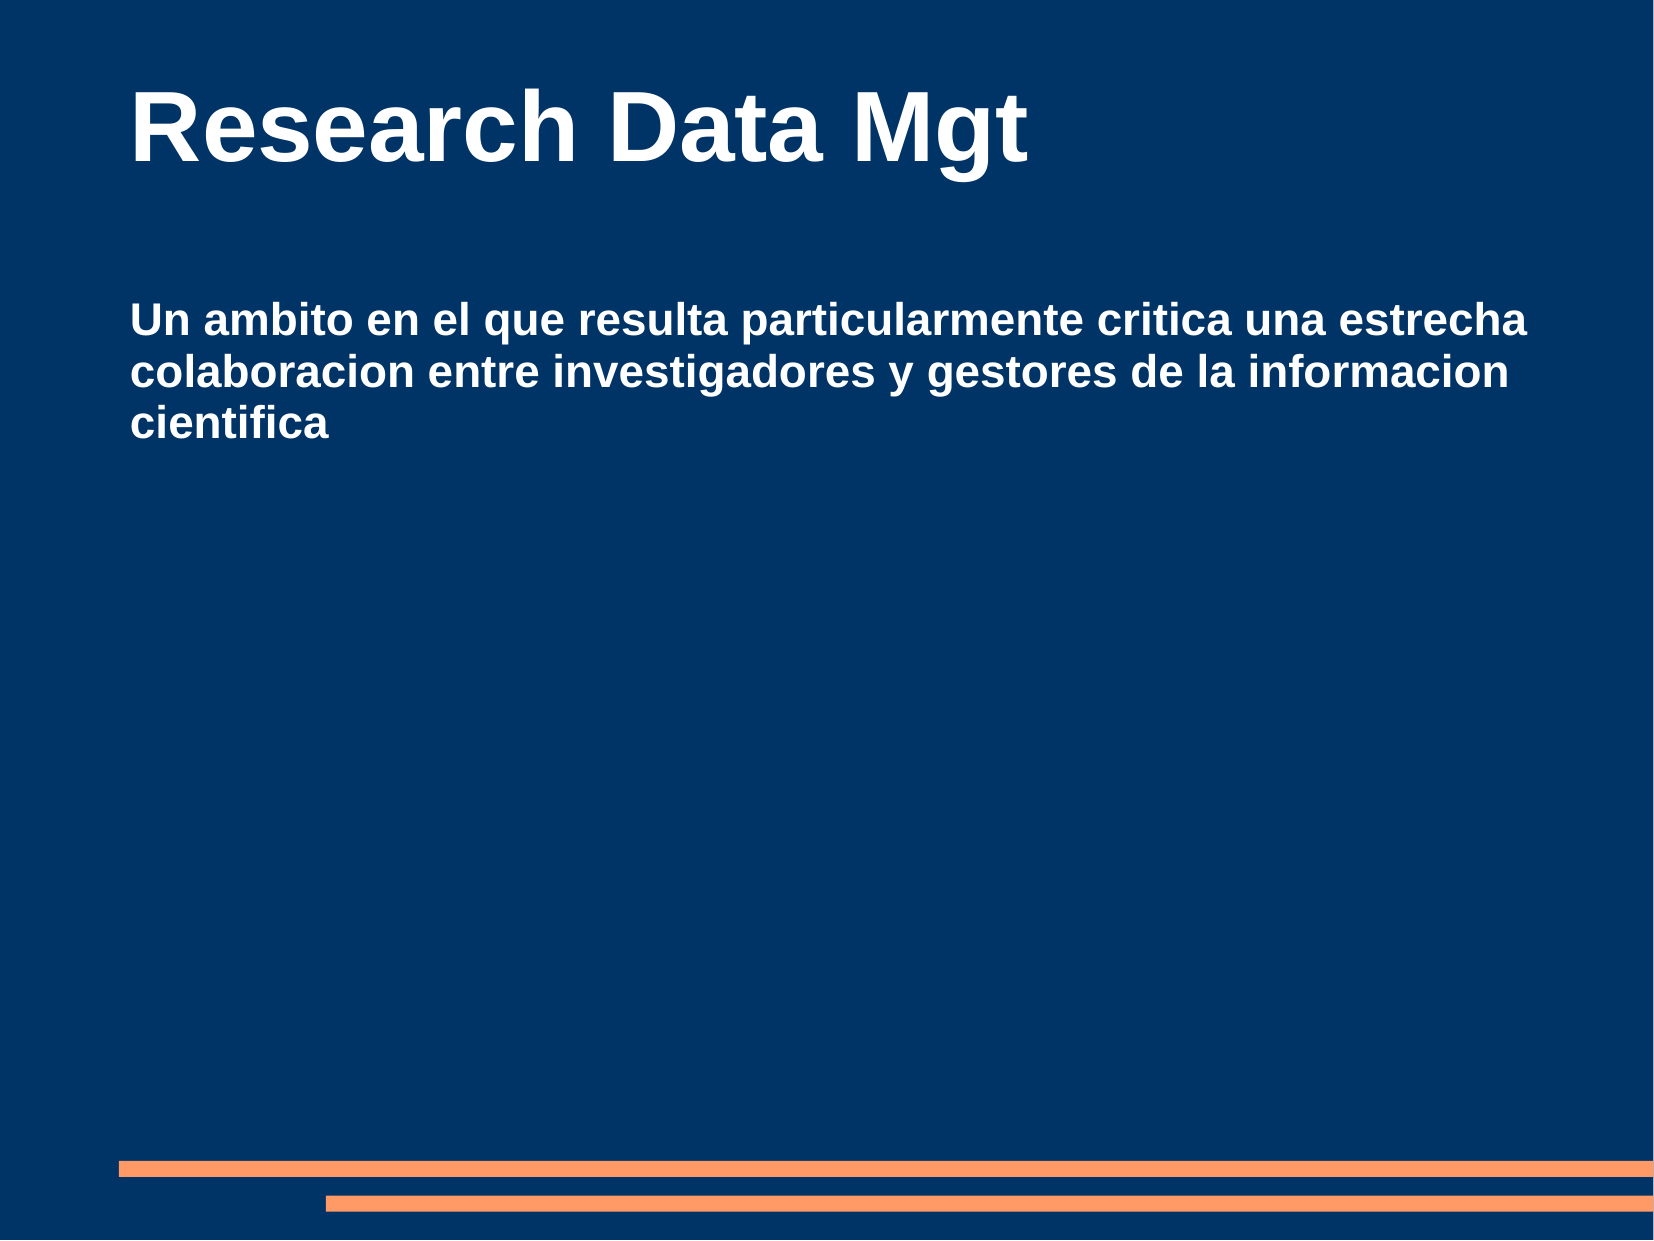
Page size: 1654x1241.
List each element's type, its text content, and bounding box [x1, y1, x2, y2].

text_box Research Data Mgt Un ambito en el que resulta particularmente critica una estrecha colaboracion entre investigadores y gestores de la informacion cientifica [129, 70, 1542, 452]
